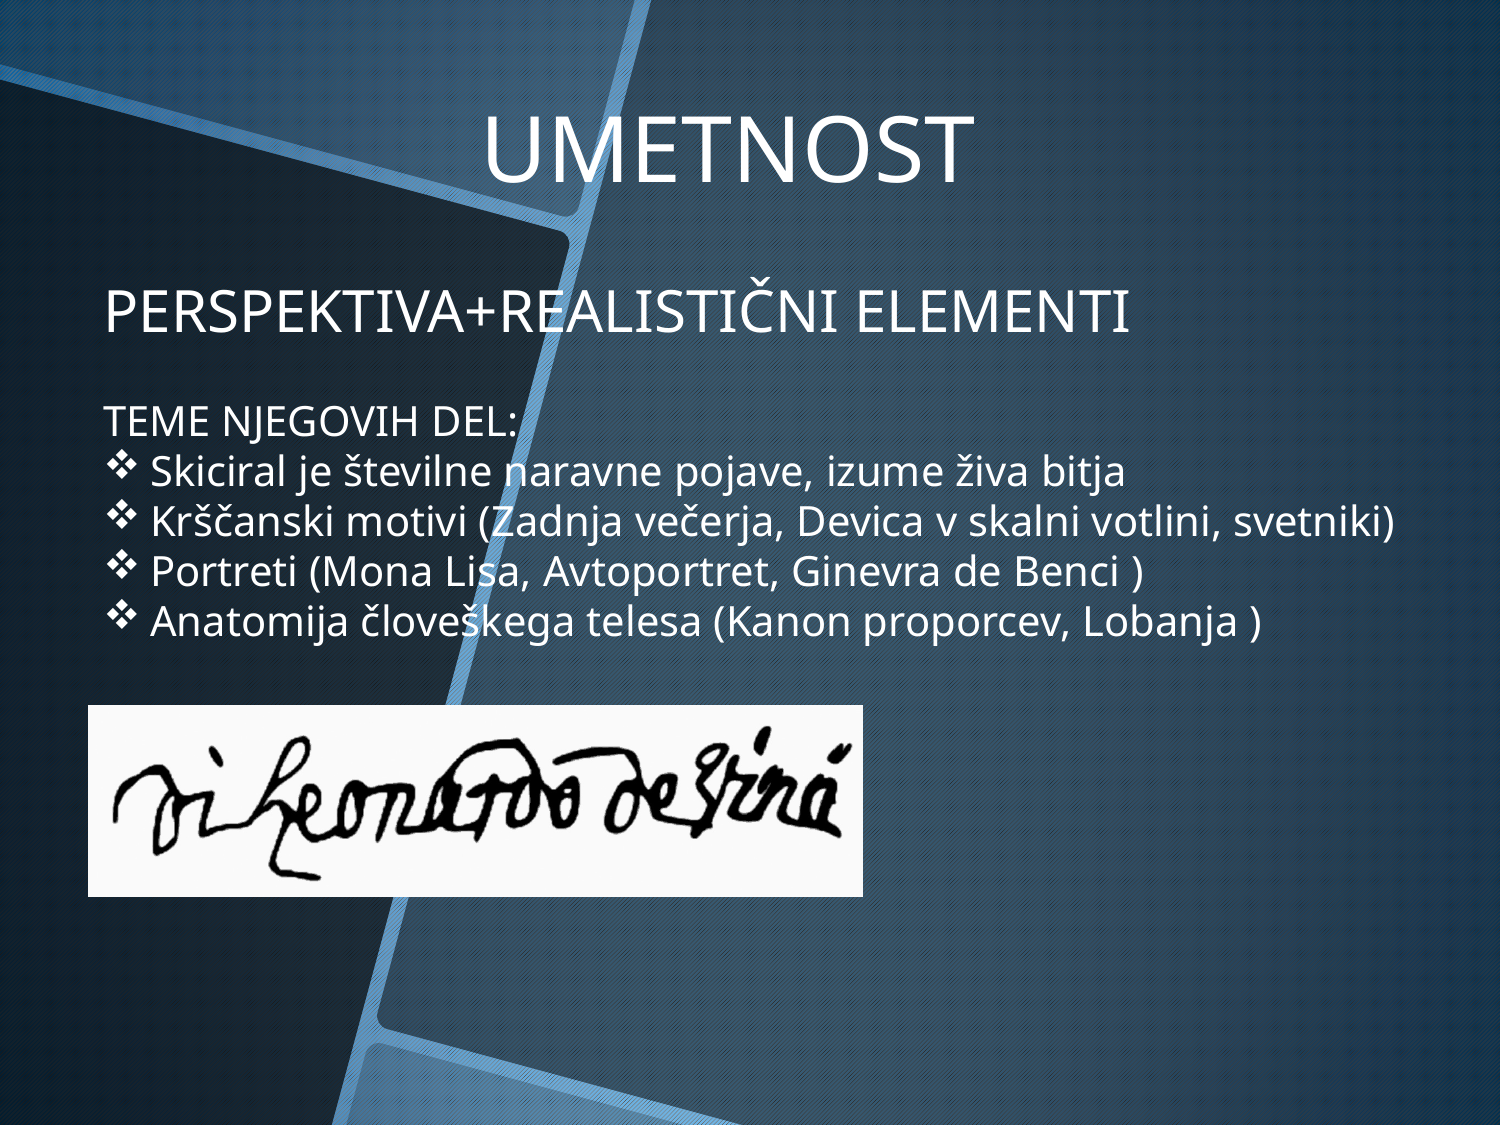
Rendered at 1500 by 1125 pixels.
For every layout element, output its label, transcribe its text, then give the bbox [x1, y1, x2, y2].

picture [88, 705, 863, 898]
title UMETNOST [312, 42, 1144, 208]
text_box PERSPEKTIVA+REALISTIČNI ELEMENTI TEME NJEGOVIH DEL: Skiciral je številne naravne pojave, izume živa bitja Krščanski motivi (Zadnja večerja, Devica v skalni votlini, svetniki) Portreti (Mona Lisa, Avtoportret, Ginevra de Benci ) Anatomija človeškega telesa (Kanon proporcev, Lobanja ) [88, 267, 1412, 703]
